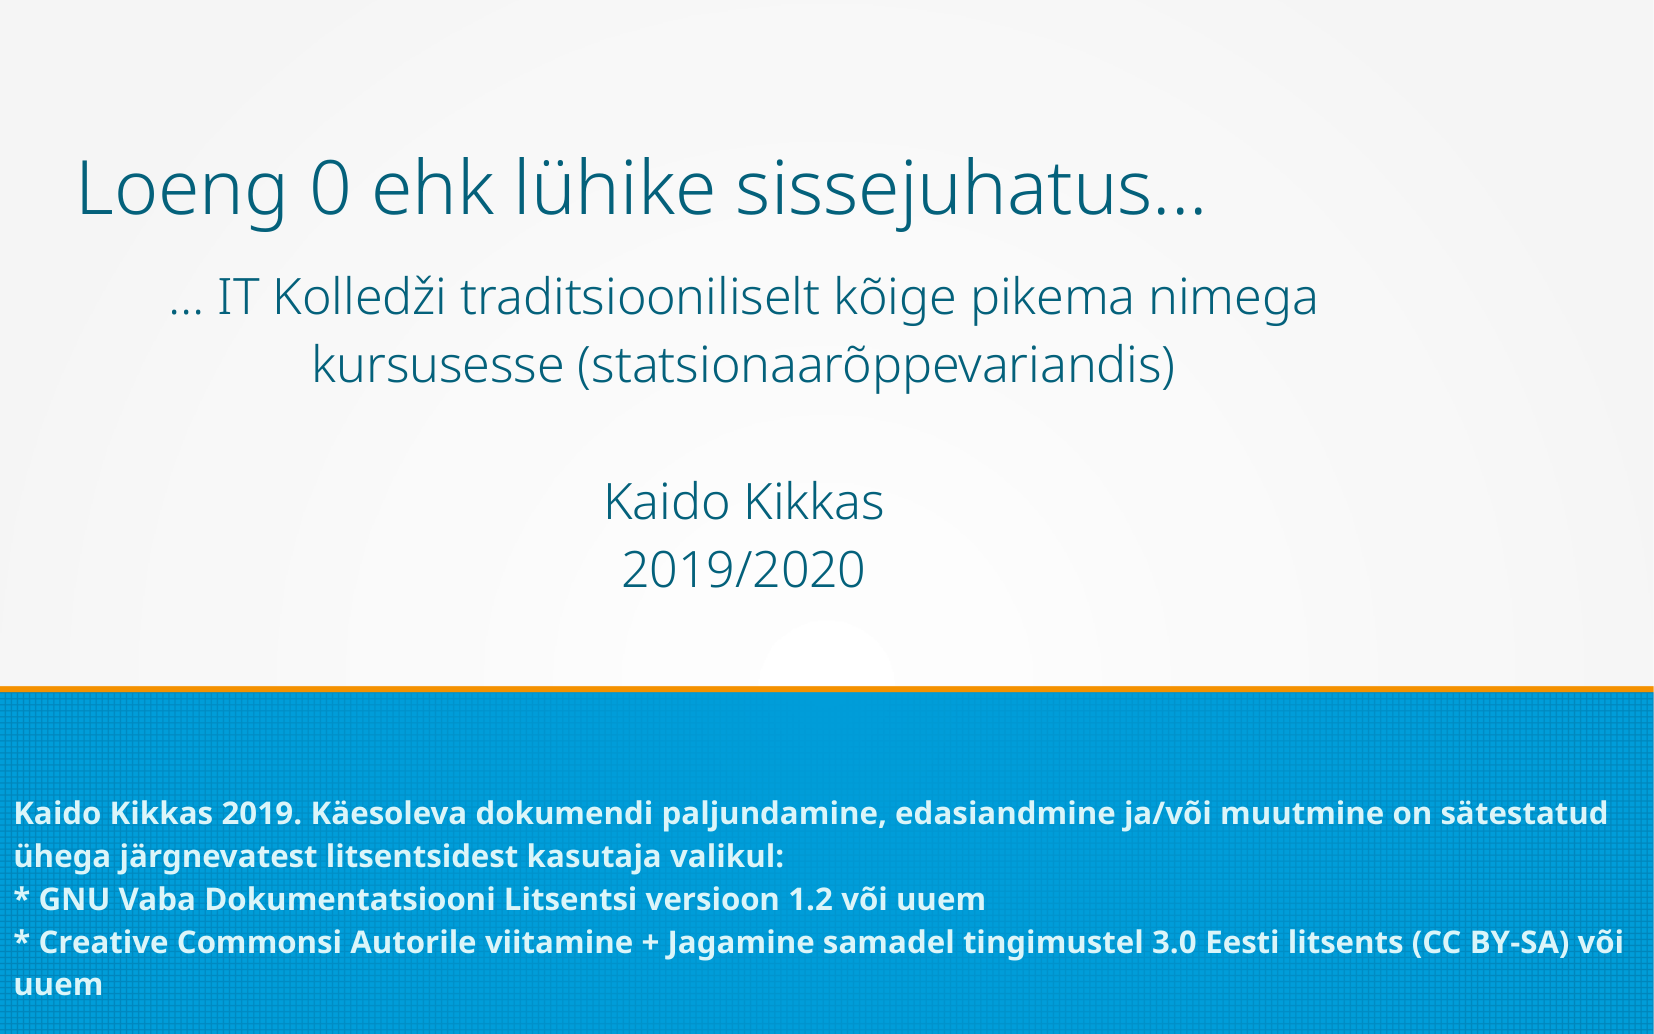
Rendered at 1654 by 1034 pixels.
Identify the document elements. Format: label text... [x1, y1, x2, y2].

picture [0, 0, 1654, 692]
title Loeng 0 ehk lühike sissejuhatus... [75, 37, 1501, 237]
subtitle Kaido Kikkas 2019. Käesoleva dokumendi paljundamine, edasiandmine ja/või muutmine on sätestatud ühega järgnevatest litsentsidest kasutaja valikul: * GNU Vaba Dokumentatsiooni Litsentsi versioon 1.2 või uuem * Creative Commonsi Autorile viitamine + Jagamine samadel tingimustel 3.0 Eesti litsents (CC BY-SA) või uuem [13, 791, 1630, 1004]
title ... IT Kolledži traditsiooniliselt kõige pikema nimega kursusesse (statsionaarõppevariandis) Kaido Kikkas 2019/2020 [47, 259, 1441, 603]
